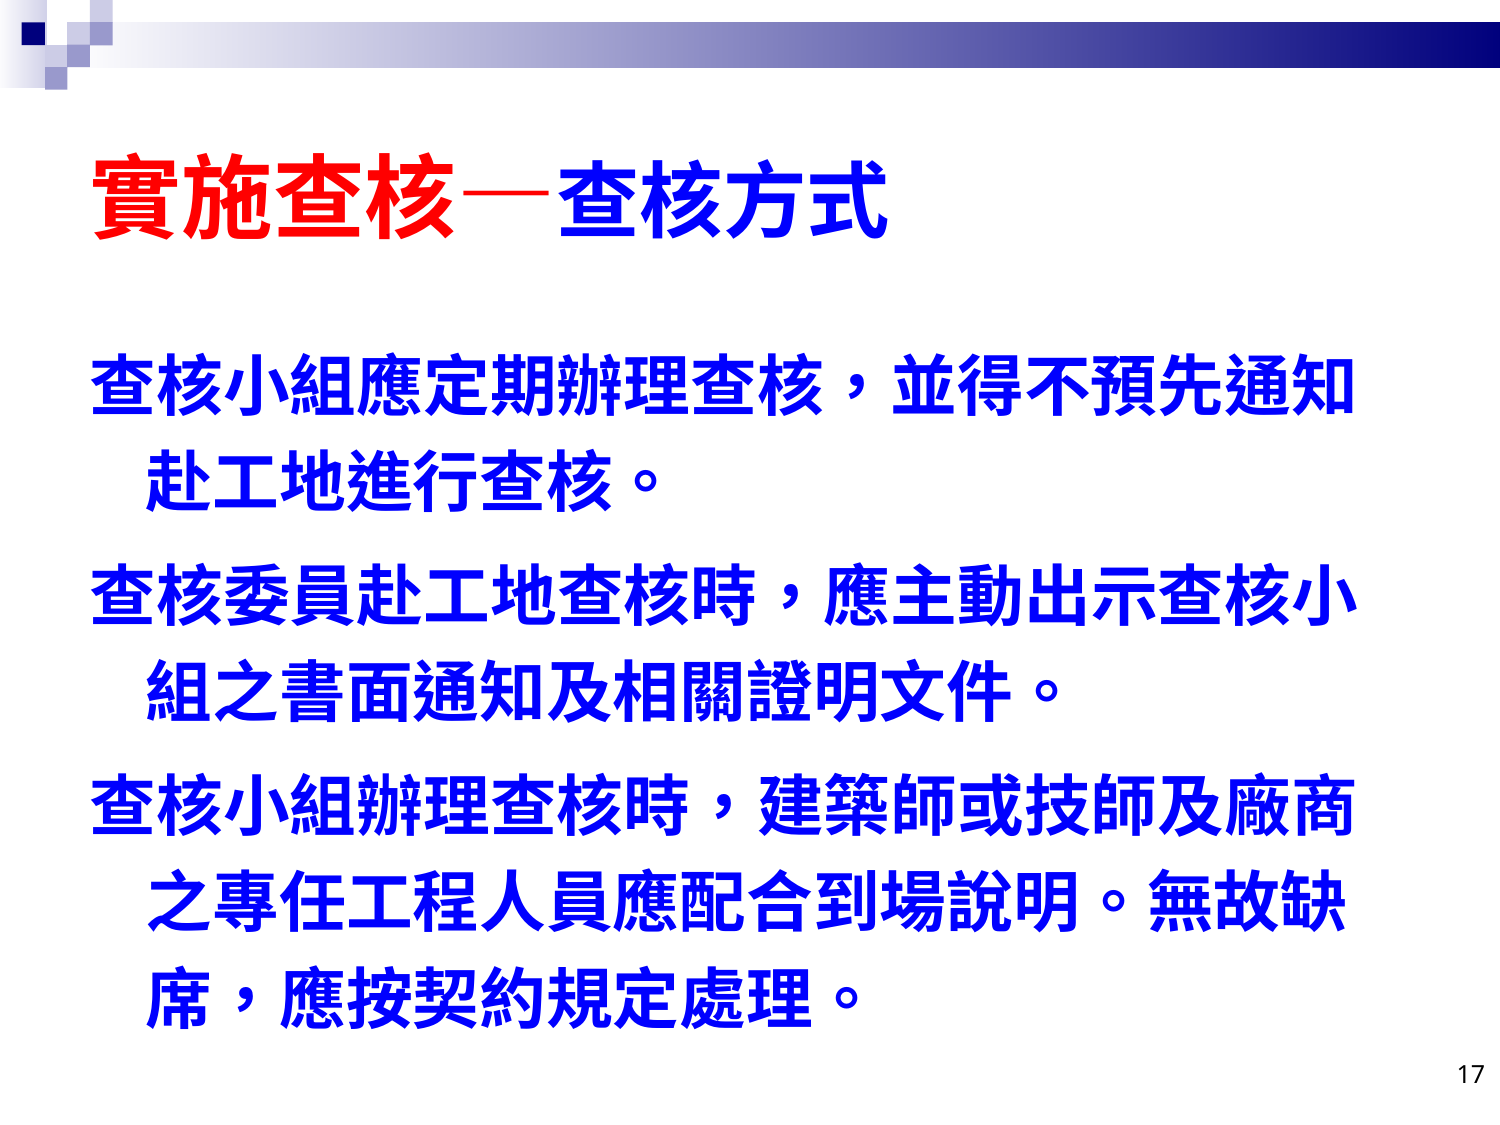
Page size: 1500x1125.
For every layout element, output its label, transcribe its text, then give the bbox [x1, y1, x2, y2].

text_box <number> [1149, 1025, 1500, 1101]
list 查核小組應定期辦理查核，並得不預先通知赴工地進行查核。 查核委員赴工地查核時，應主動出示查核小組之書面通知及相關證明文件。 查核小組辦理查核時，建築師或技師及廠商之專任工程人員應配合到場說明。無故缺席，應按契約規定處理。 [74, 324, 1426, 964]
title 實施查核—查核方式 [74, 75, 1426, 300]
